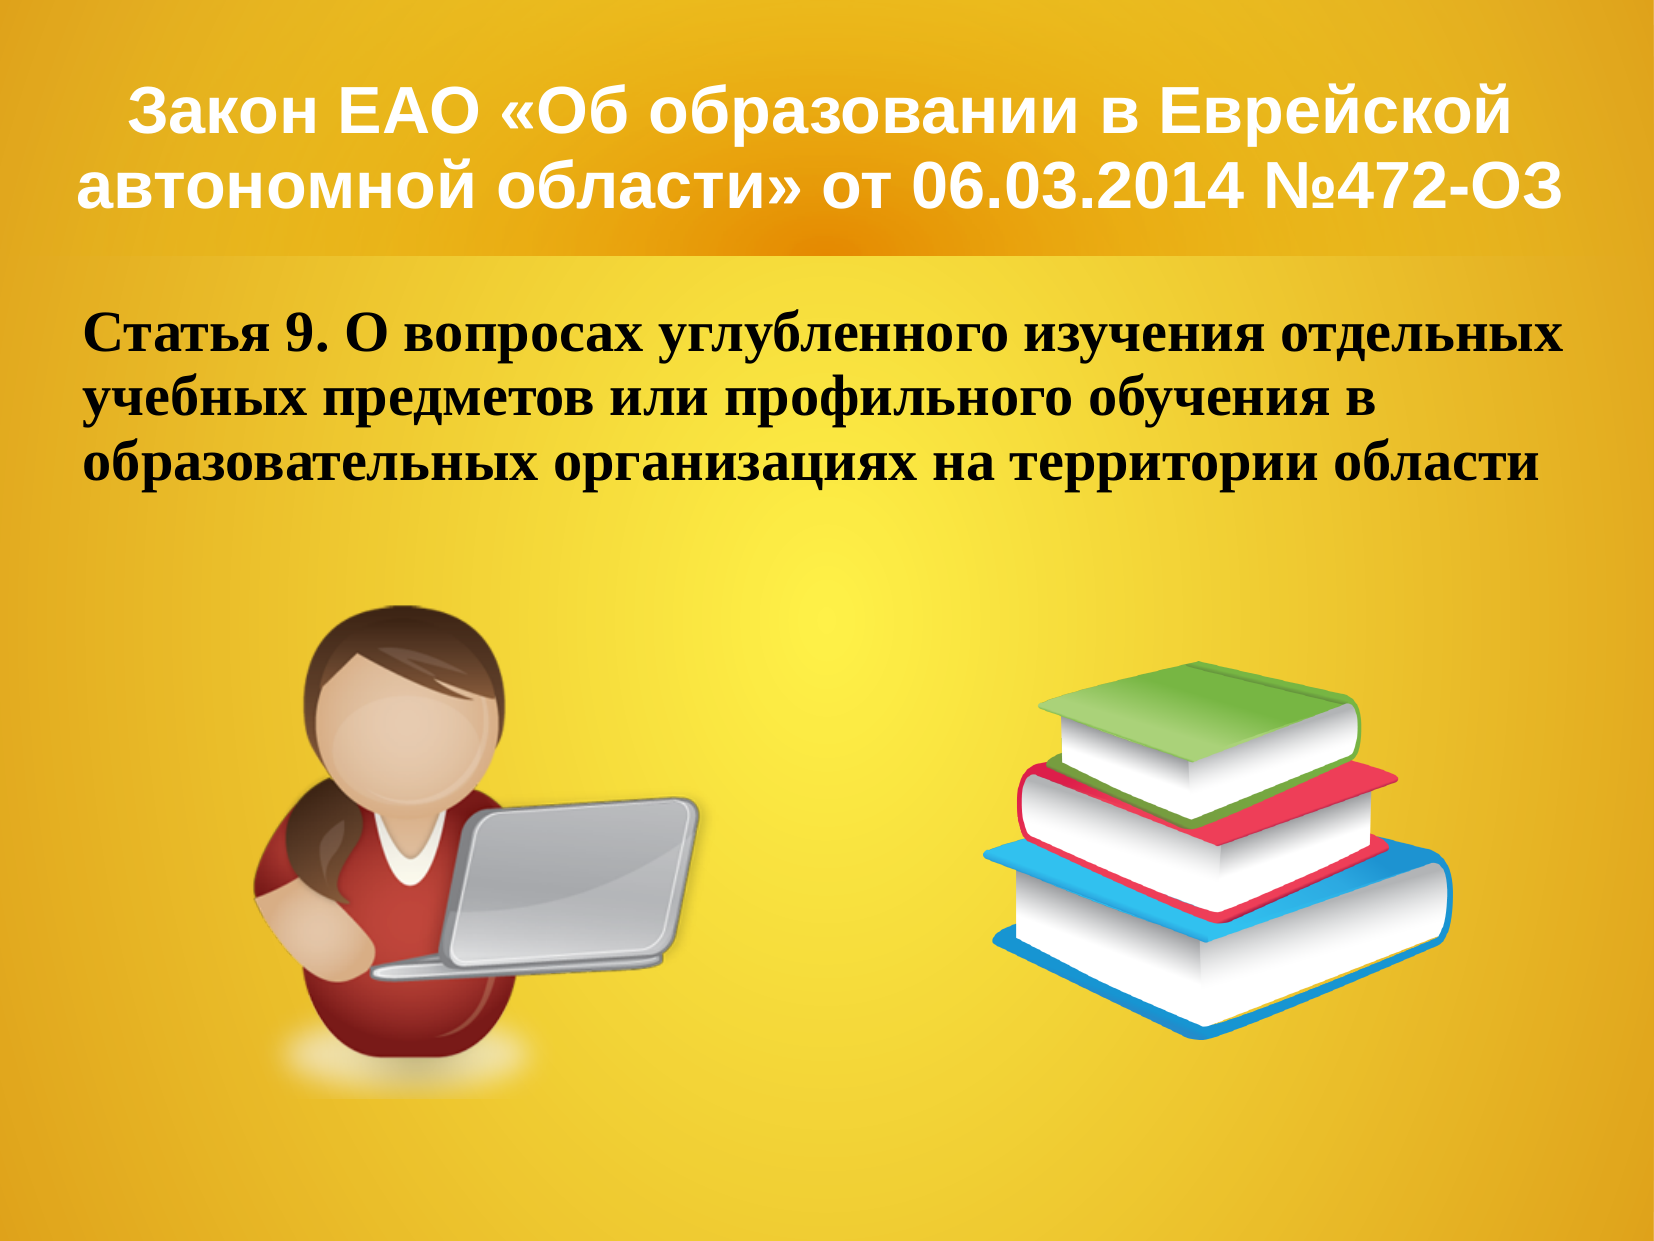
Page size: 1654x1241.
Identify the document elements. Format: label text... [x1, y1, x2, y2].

title Закон ЕАО «Об образовании в Еврейской автономной области» от 06.03.2014 №472-ОЗ [47, 35, 1595, 260]
picture [213, 576, 733, 1099]
list Статья 9. О вопросах углубленного изучения отдельных учебных предметов или профильного обучения в образовательных организациях на территории области [82, 299, 1571, 1019]
picture [983, 661, 1453, 1040]
